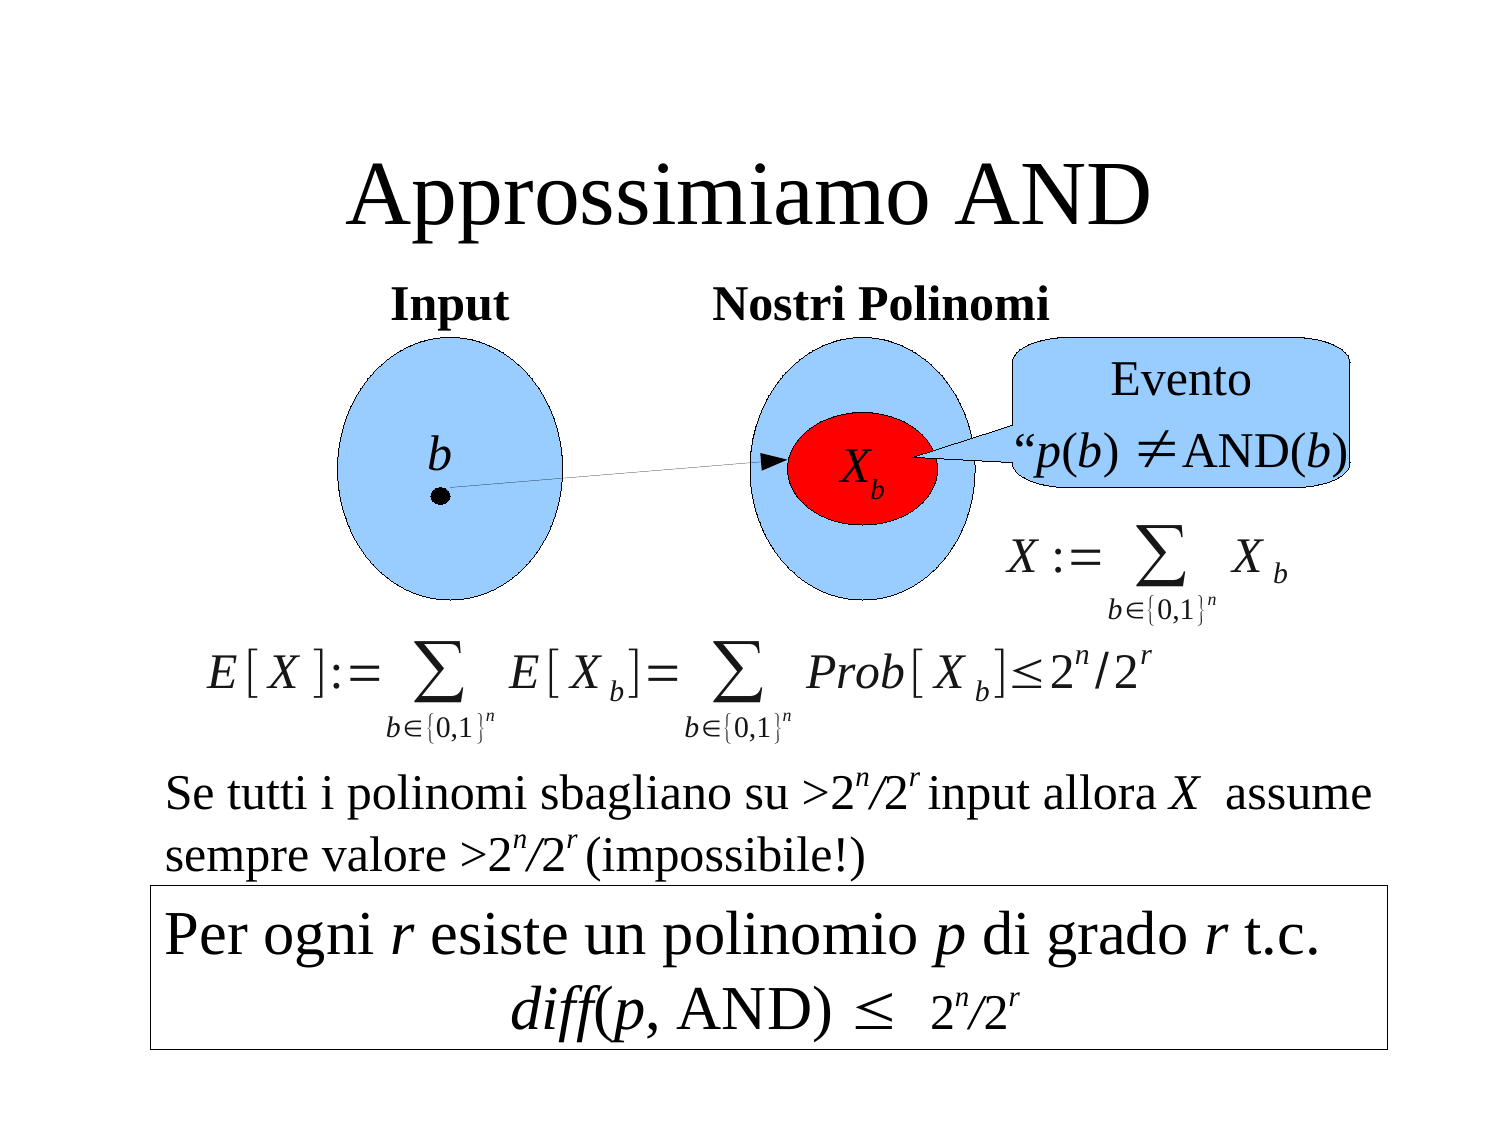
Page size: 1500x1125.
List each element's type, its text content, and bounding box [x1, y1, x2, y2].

text_box [337, 338, 563, 601]
text_box Evento “p(b) ≠AND(b) [912, 337, 1351, 488]
chart [995, 521, 1294, 629]
text_box Se tutti i polinomi sbagliano su >2n/2r input allora X assume sempre valore >2n/2r (impossibile!) [150, 750, 1426, 889]
text_box Per ogni r esiste un polinomio p di grado r t.c. diff(p, AND) ≤ 2n/2r [150, 889, 1388, 1050]
text_box Xb [787, 412, 938, 526]
text_box b [412, 412, 451, 488]
text_box Input [337, 262, 563, 338]
title Approssimiamo AND [112, 107, 1387, 280]
chart [198, 637, 1159, 746]
text_box Nostri Polinomi [675, 262, 1088, 338]
text_box [750, 459, 976, 601]
text_box [750, 338, 972, 462]
